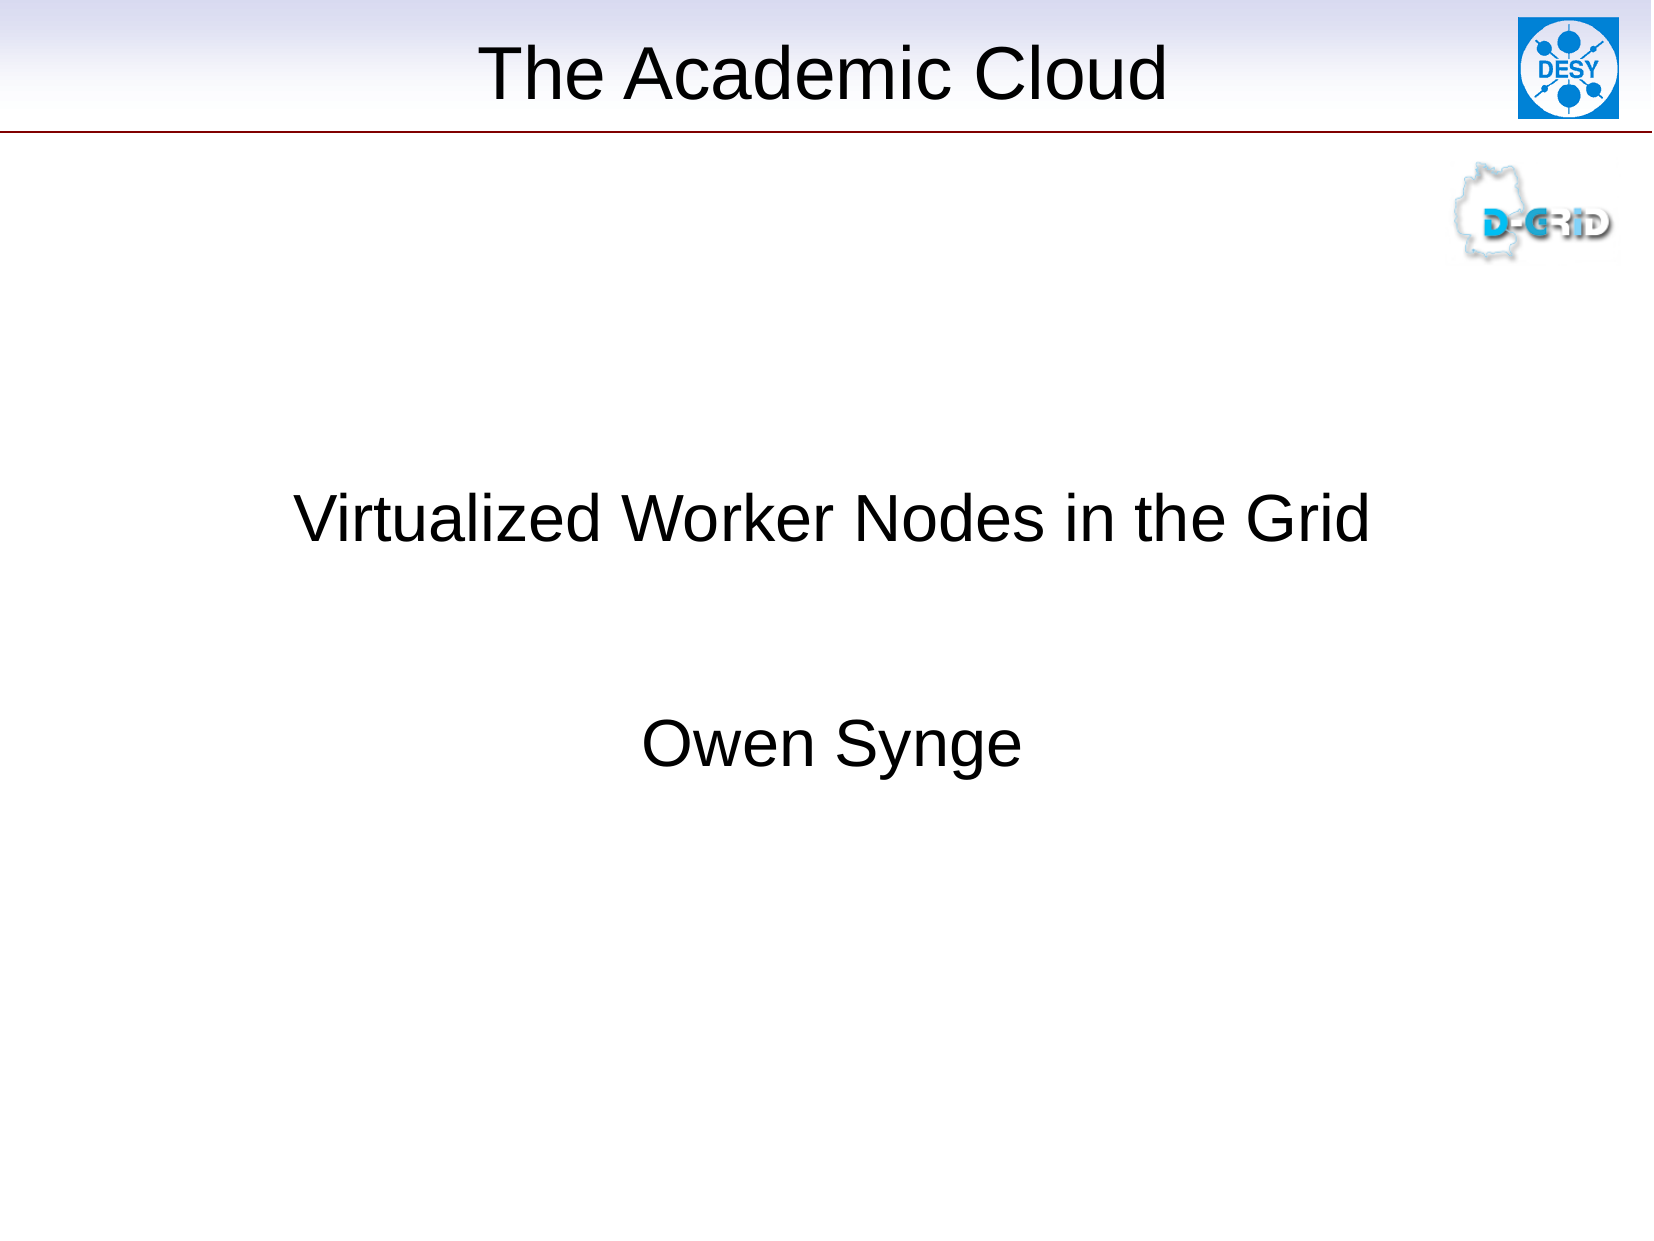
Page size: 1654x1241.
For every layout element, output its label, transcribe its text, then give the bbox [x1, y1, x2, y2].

subtitle Virtualized Worker Nodes in the Grid Owen Synge [88, 147, 1577, 1114]
title The Academic Cloud [82, 0, 1565, 148]
picture [1577, 147, 1646, 266]
picture [1565, 17, 1619, 119]
